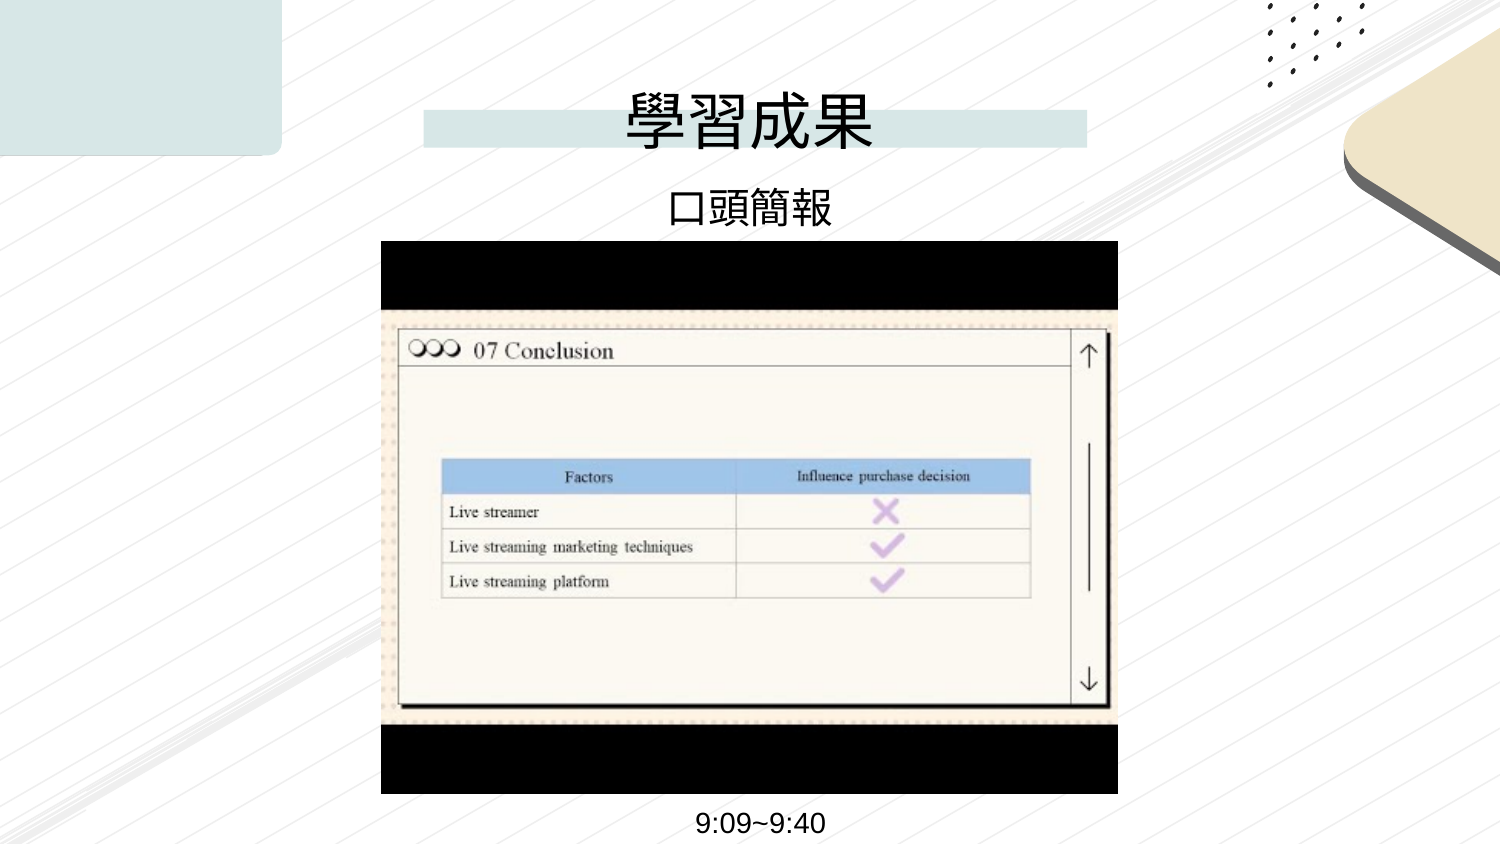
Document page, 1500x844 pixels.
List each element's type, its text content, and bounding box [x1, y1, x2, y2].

title 學習成果 [118, 72, 1382, 167]
list 口頭簡報 [118, 167, 1382, 242]
picture [381, 241, 1118, 794]
text_box 9:09~9:40 [680, 797, 871, 844]
